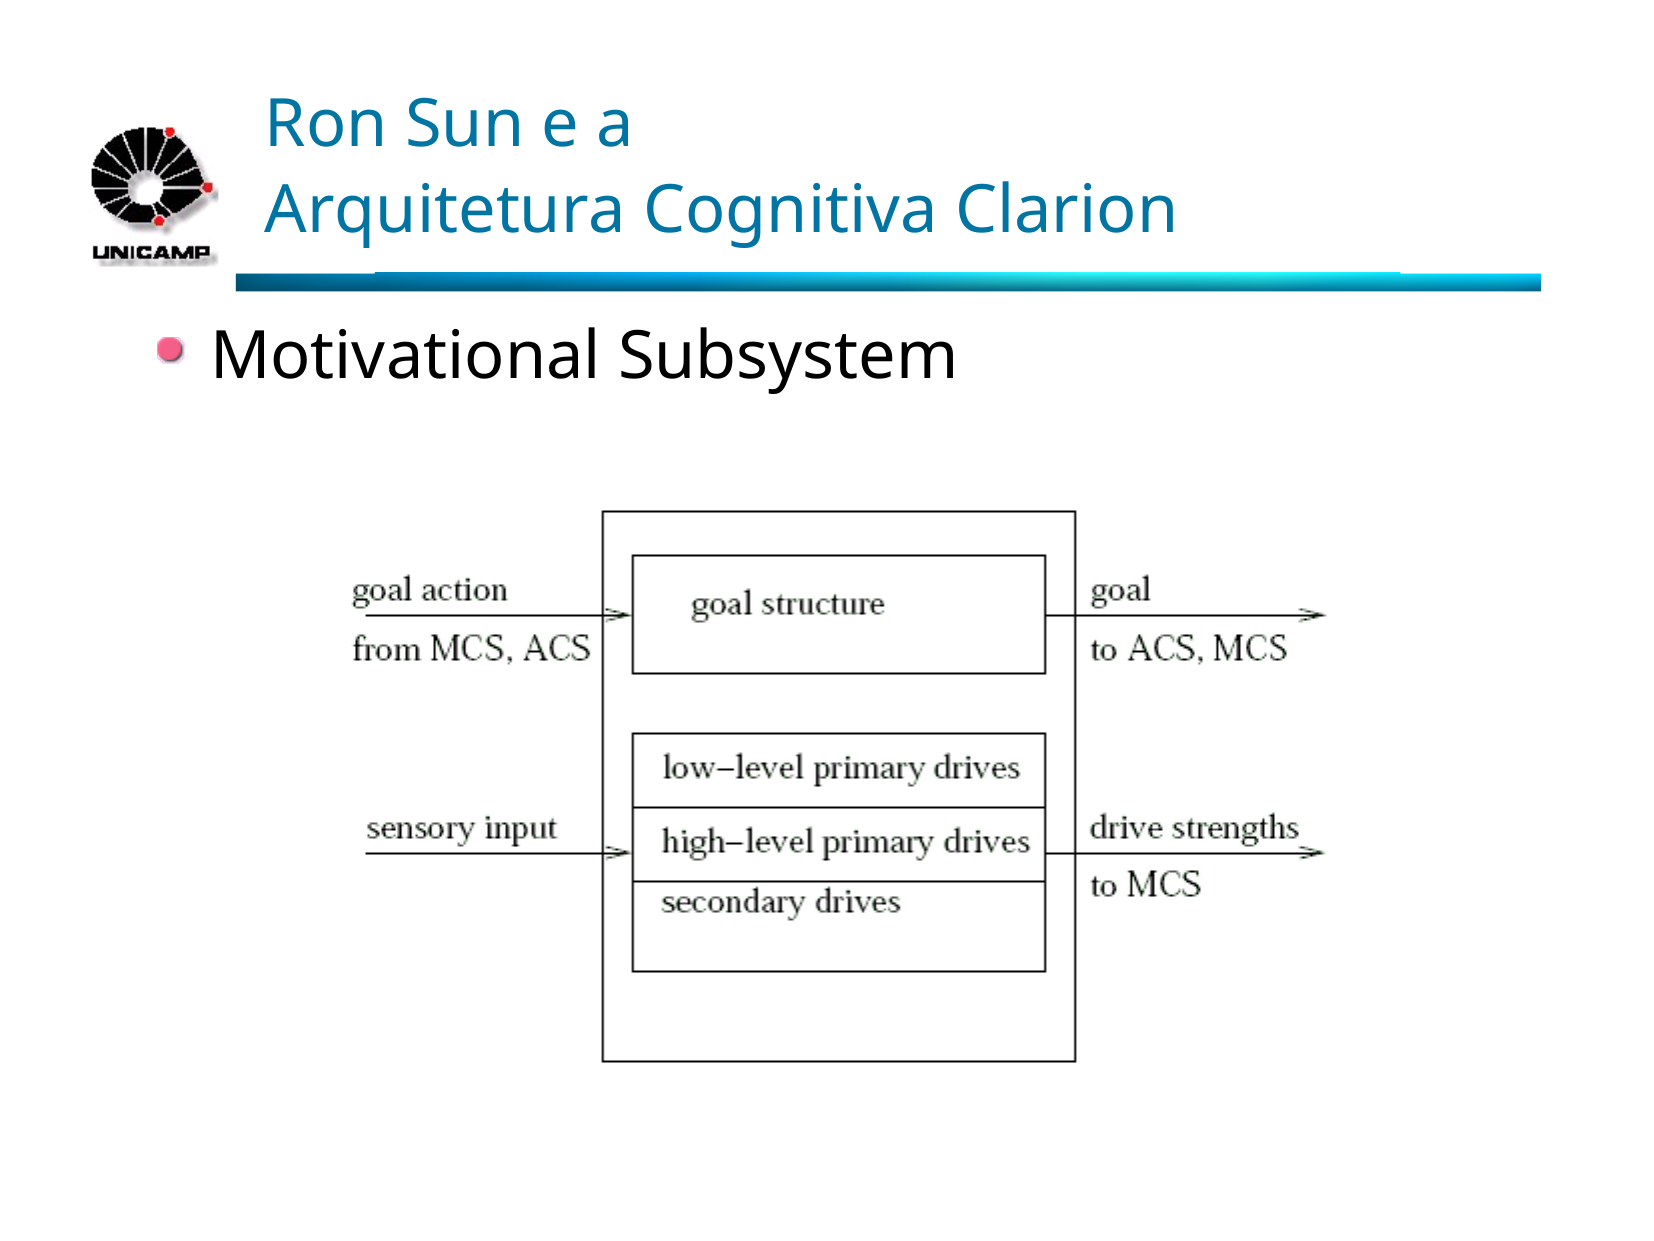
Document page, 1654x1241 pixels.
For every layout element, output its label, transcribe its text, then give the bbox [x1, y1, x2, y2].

list Motivational Subsystem [121, 309, 1534, 1182]
picture [125, 272, 1654, 295]
picture [302, 485, 1355, 1081]
title Ron Sun e a Arquitetura Cognitiva Clarion [264, 42, 1534, 250]
